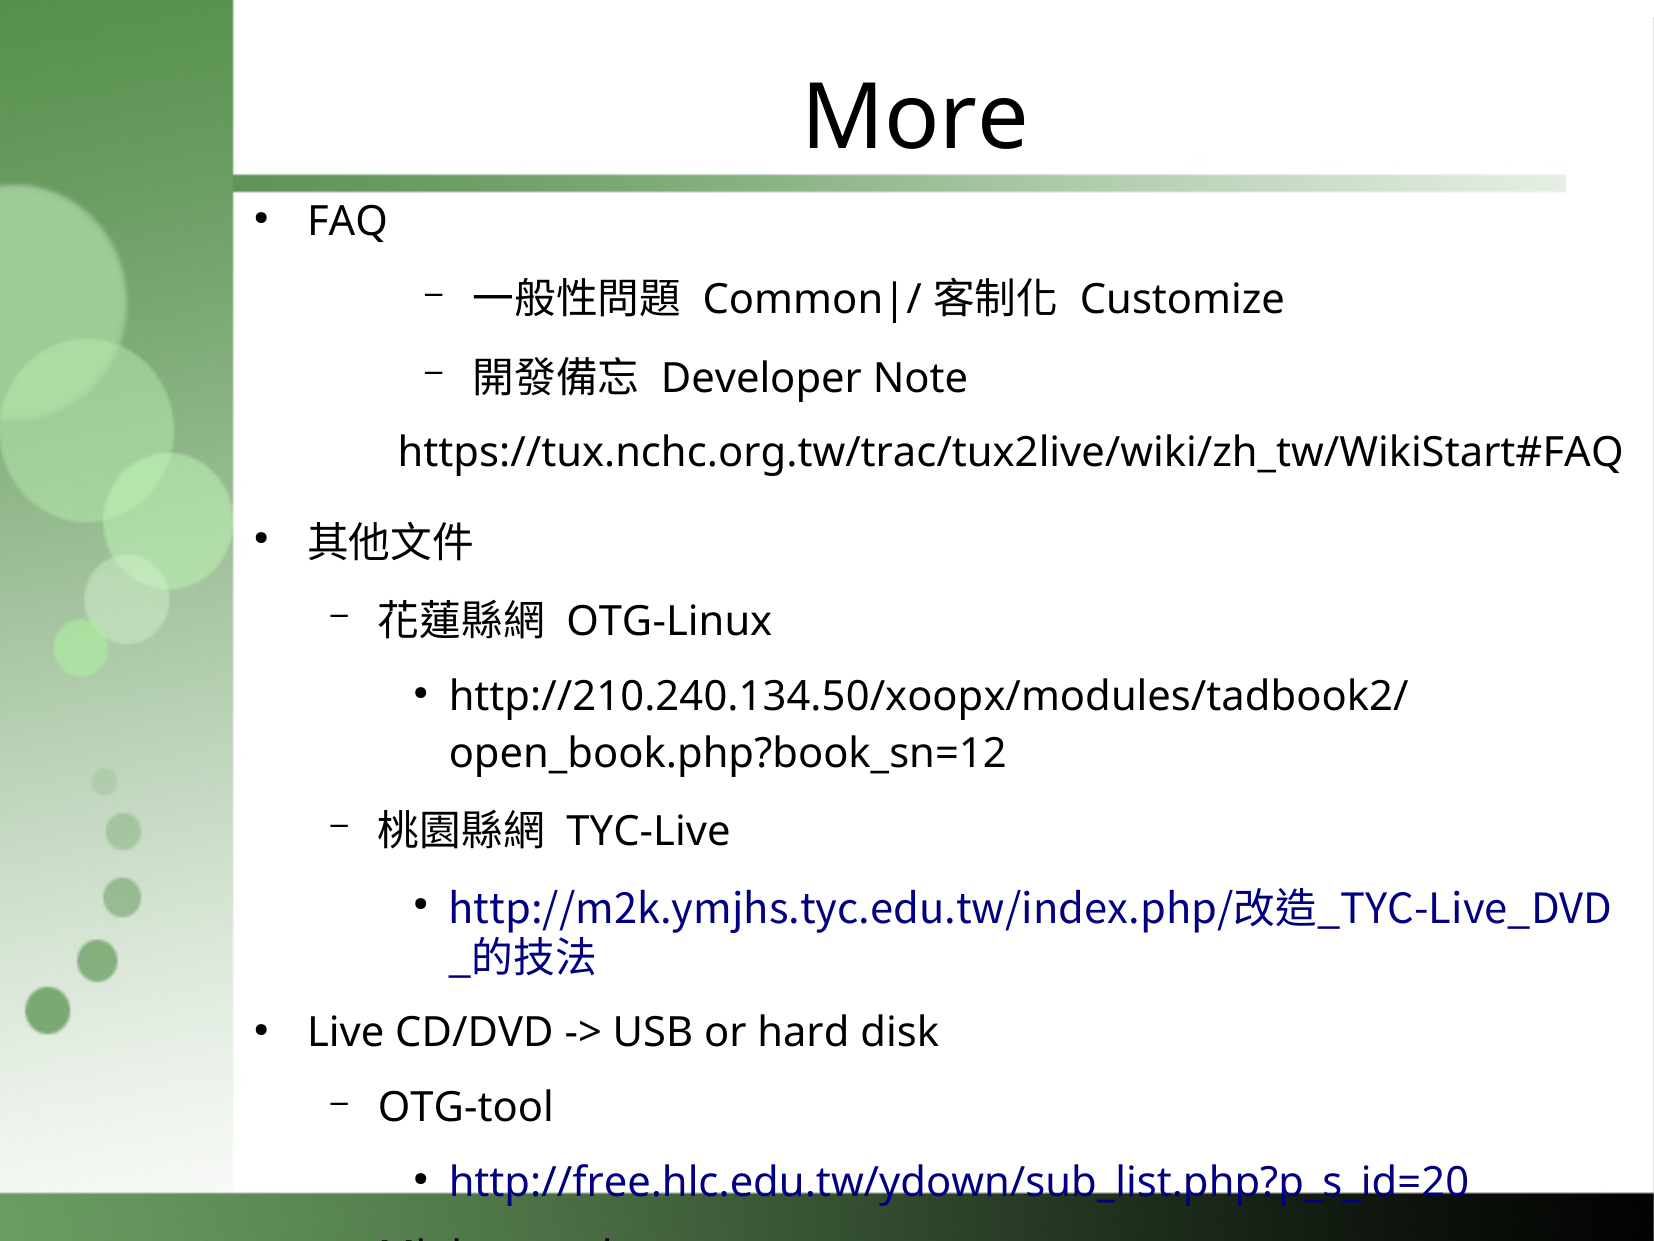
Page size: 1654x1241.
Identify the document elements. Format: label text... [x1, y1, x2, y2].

picture [0, 0, 1654, 1241]
title More [236, 49, 1595, 178]
list FAQ 一般性問題 Common|/客制化 Customize 開發備忘 Developer Note https://tux.nchc.org.tw/trac/tux2live/wiki/zh_tw/WikiStart#FAQ 其他文件 花蓮縣網 OTG-Linux http://210.240.134.50/xoopx/modules/tadbook2/open_book.php?book_sn=12 桃園縣網 TYC-Live http://m2k.ymjhs.tyc.edu.tw/index.php/改造_TYC-Live_DVD_的技法 Live CD/DVD -> USB or hard disk OTG-tool http://free.hlc.edu.tw/ydown/sub_list.php?p_s_id=20 Mk-boot-usb http://people.ofset.org/~ckhung/p/mk-boot-usb/index.zh_TW.php [236, 190, 1625, 1177]
